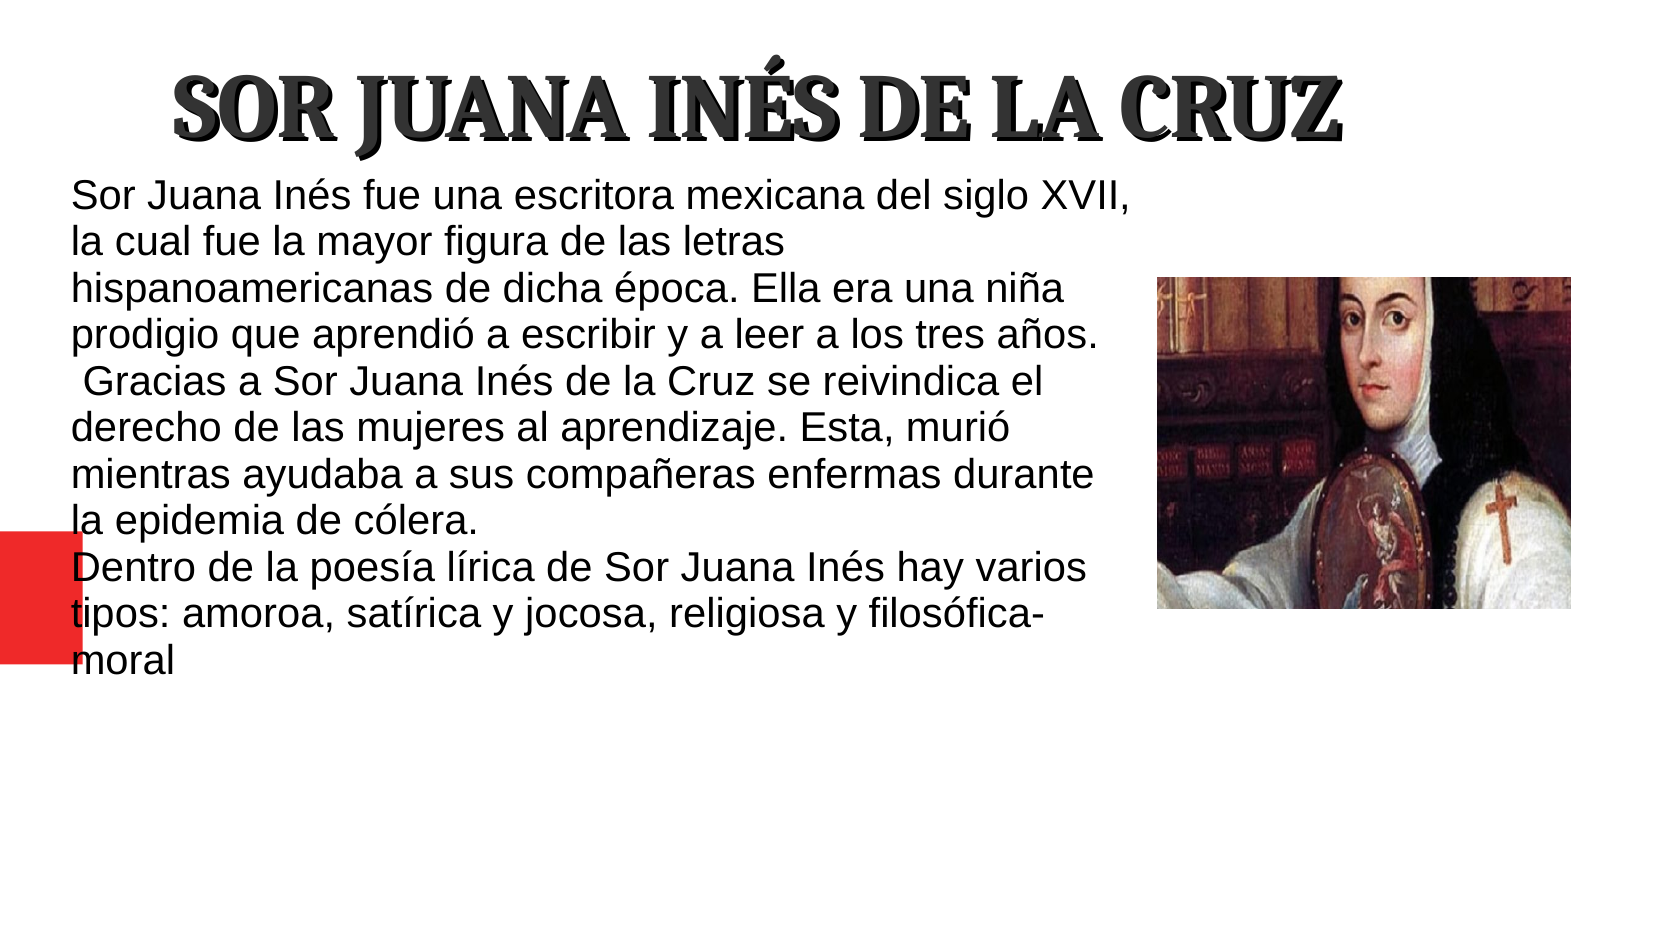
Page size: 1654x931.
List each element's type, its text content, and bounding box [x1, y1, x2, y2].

picture [1157, 277, 1571, 609]
title SOR JUANA INÉS DE LA CRUZ [11, 37, 1501, 178]
list Sor Juana Inés fue una escritora mexicana del siglo XVII, la cual fue la mayor figura de las letras hispanoamericanas de dicha época. Ella era una niña prodigio que aprendió a escribir y a leer a los tres años. Gracias a Sor Juana Inés de la Cruz se reivindica el derecho de las mujeres al aprendizaje. Esta, murió mientras ayudaba a sus compañeras enfermas durante la epidemia de cólera. Dentro de la poesía lírica de Sor Juana Inés hay varios tipos: amoroa, satírica y jocosa, religiosa y filosófica-moral [70, 171, 1134, 798]
